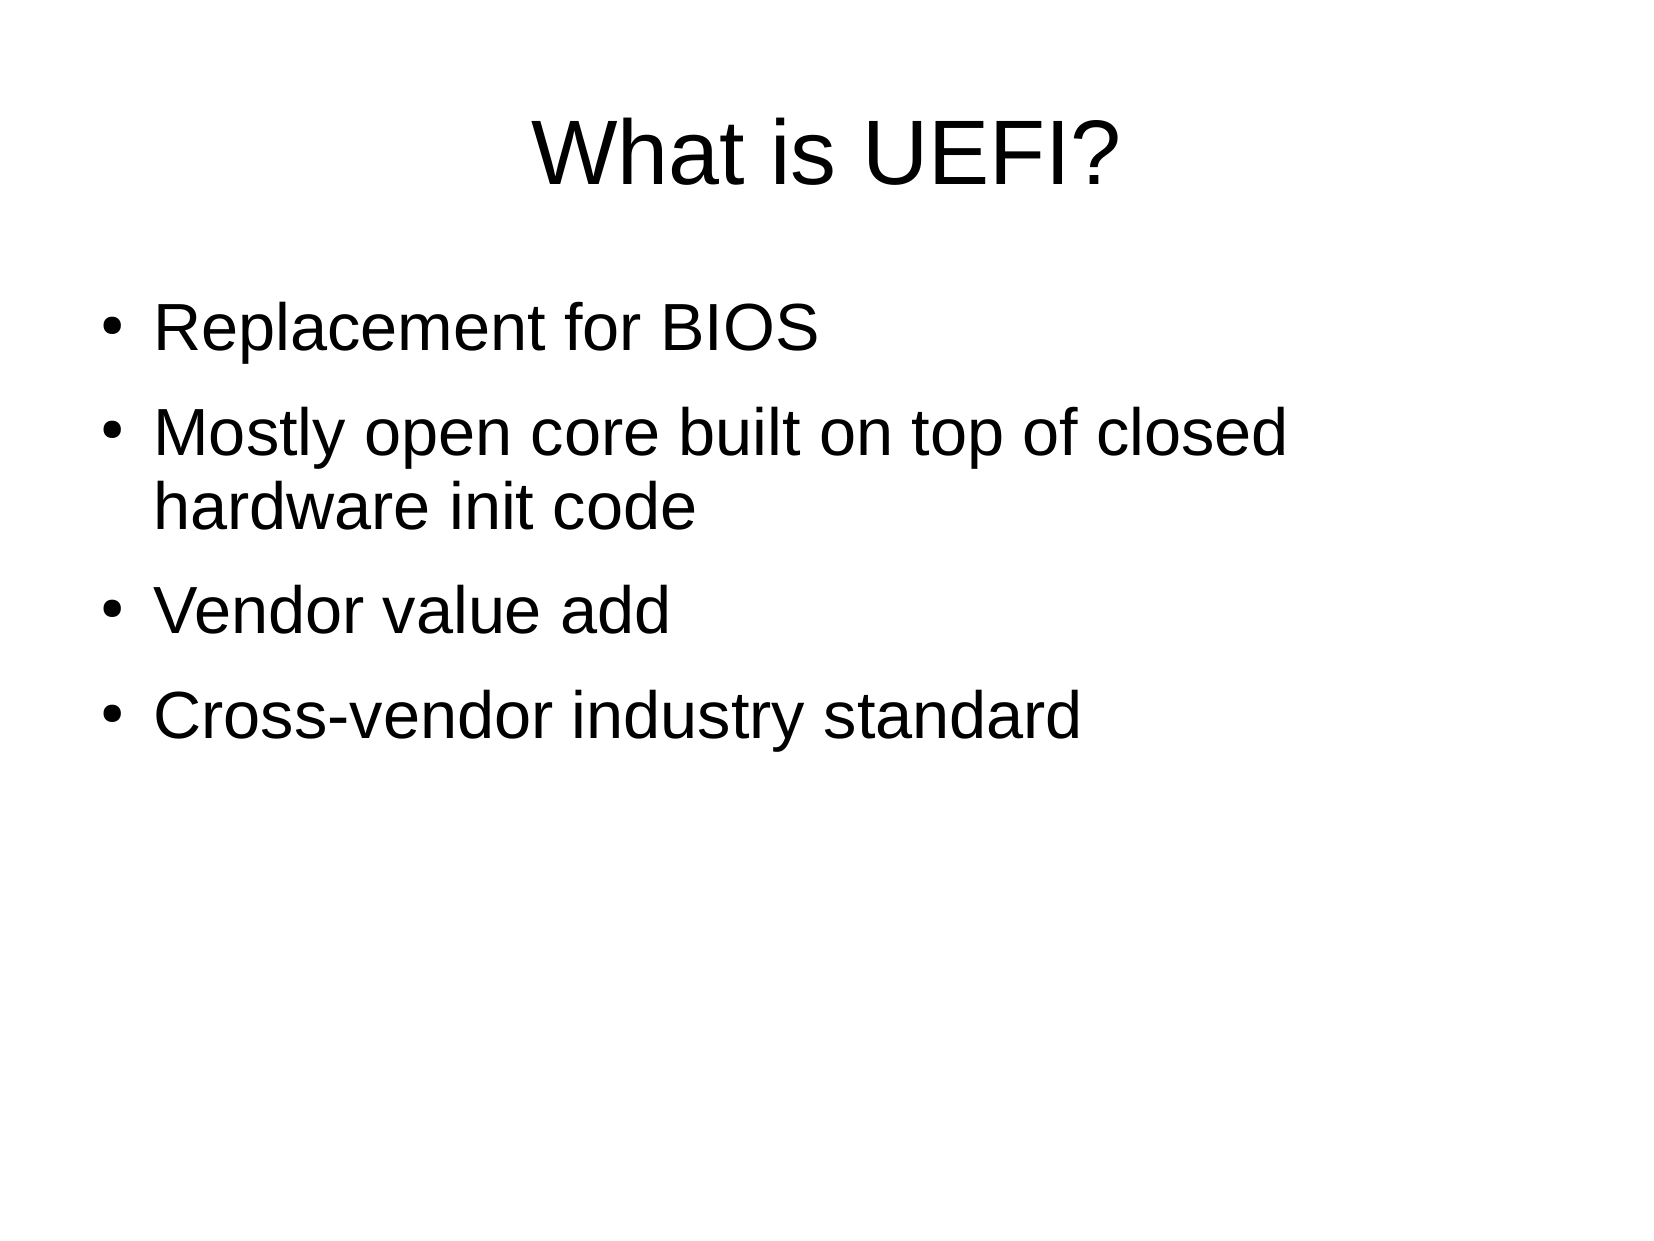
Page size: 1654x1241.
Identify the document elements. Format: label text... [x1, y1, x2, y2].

title What is UEFI? [82, 49, 1571, 257]
list Replacement for BIOS Mostly open core built on top of closed hardware init code Vendor value add Cross-vendor industry standard [82, 290, 1571, 1109]
